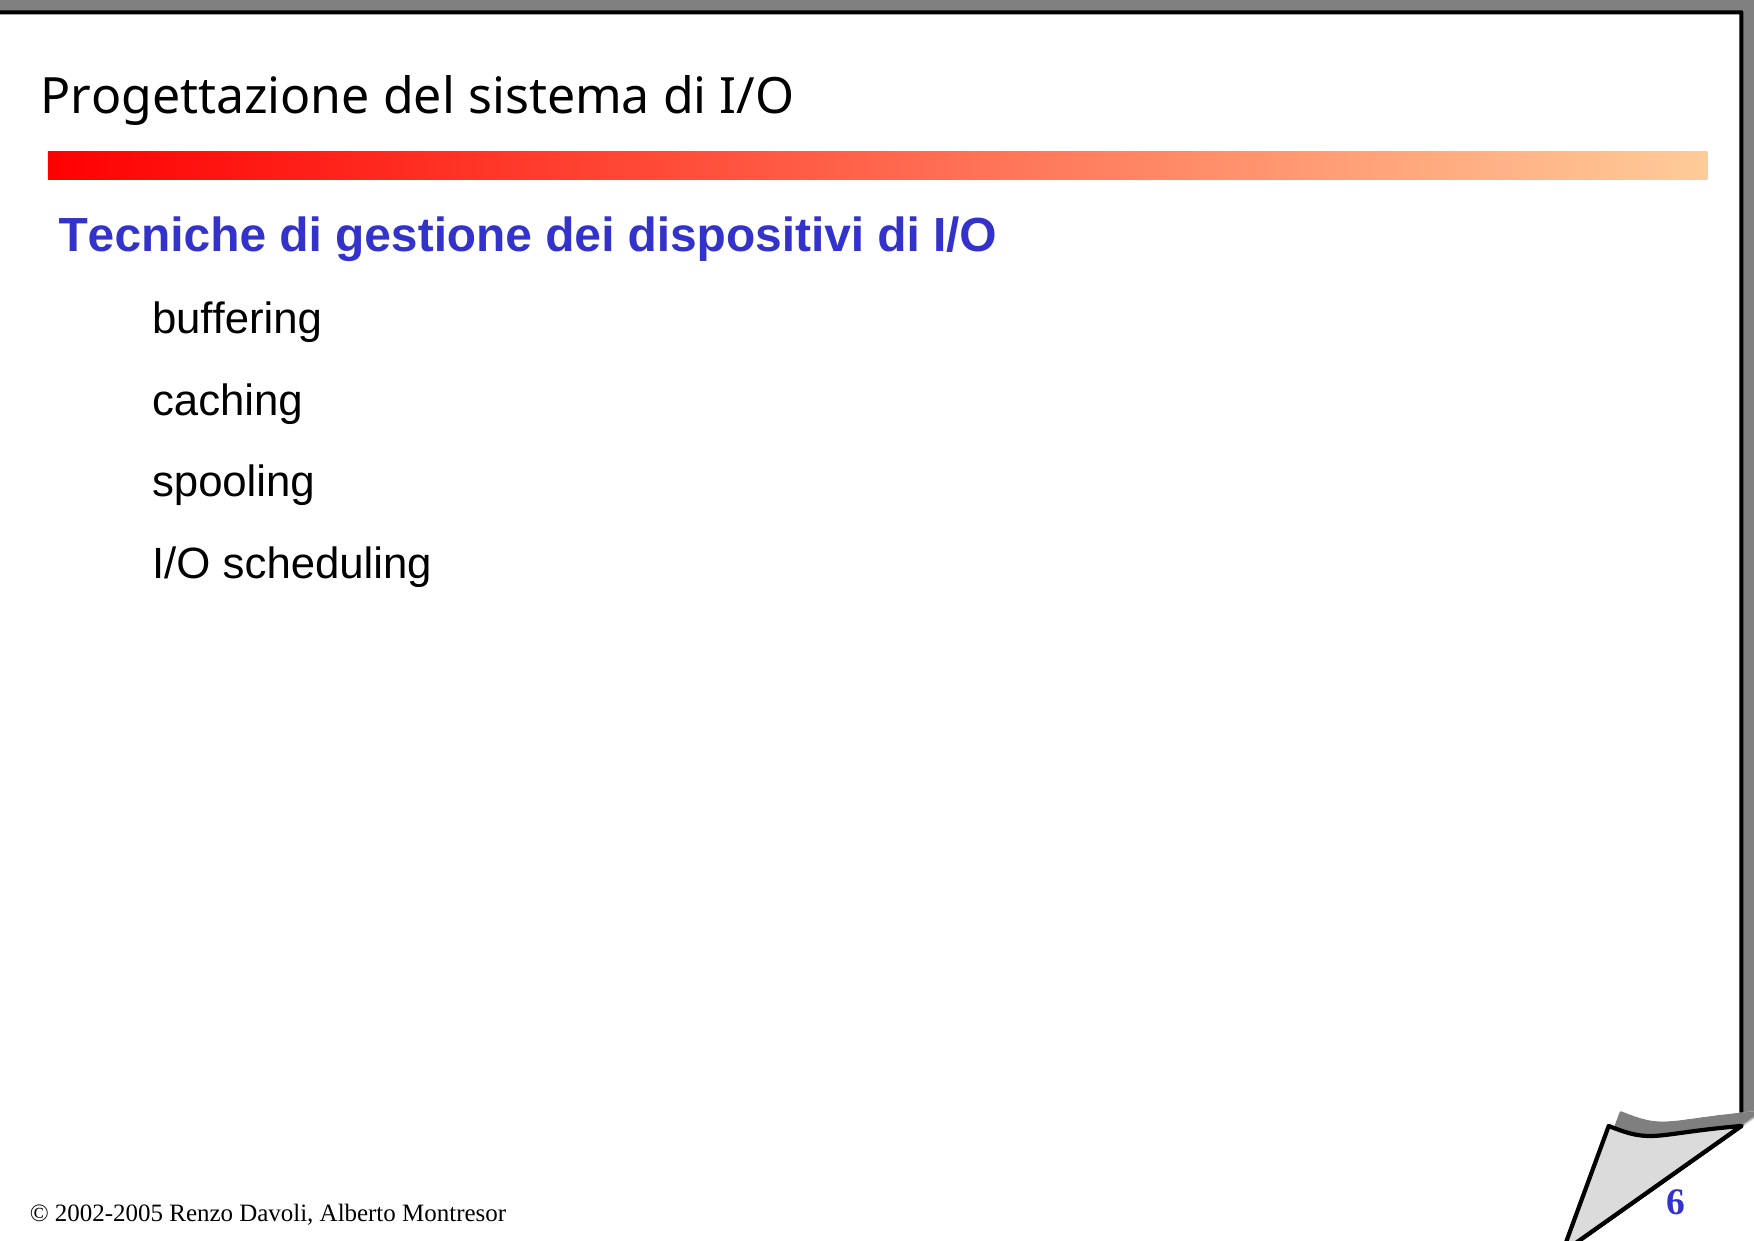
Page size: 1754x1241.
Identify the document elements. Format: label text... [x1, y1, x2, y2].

list Tecniche di gestione dei dispositivi di I/O buffering caching spooling I/O scheduling [58, 206, 1696, 815]
title Progettazione del sistema di I/O [40, 49, 1714, 144]
text_box 14 [750, 152, 754, 179]
